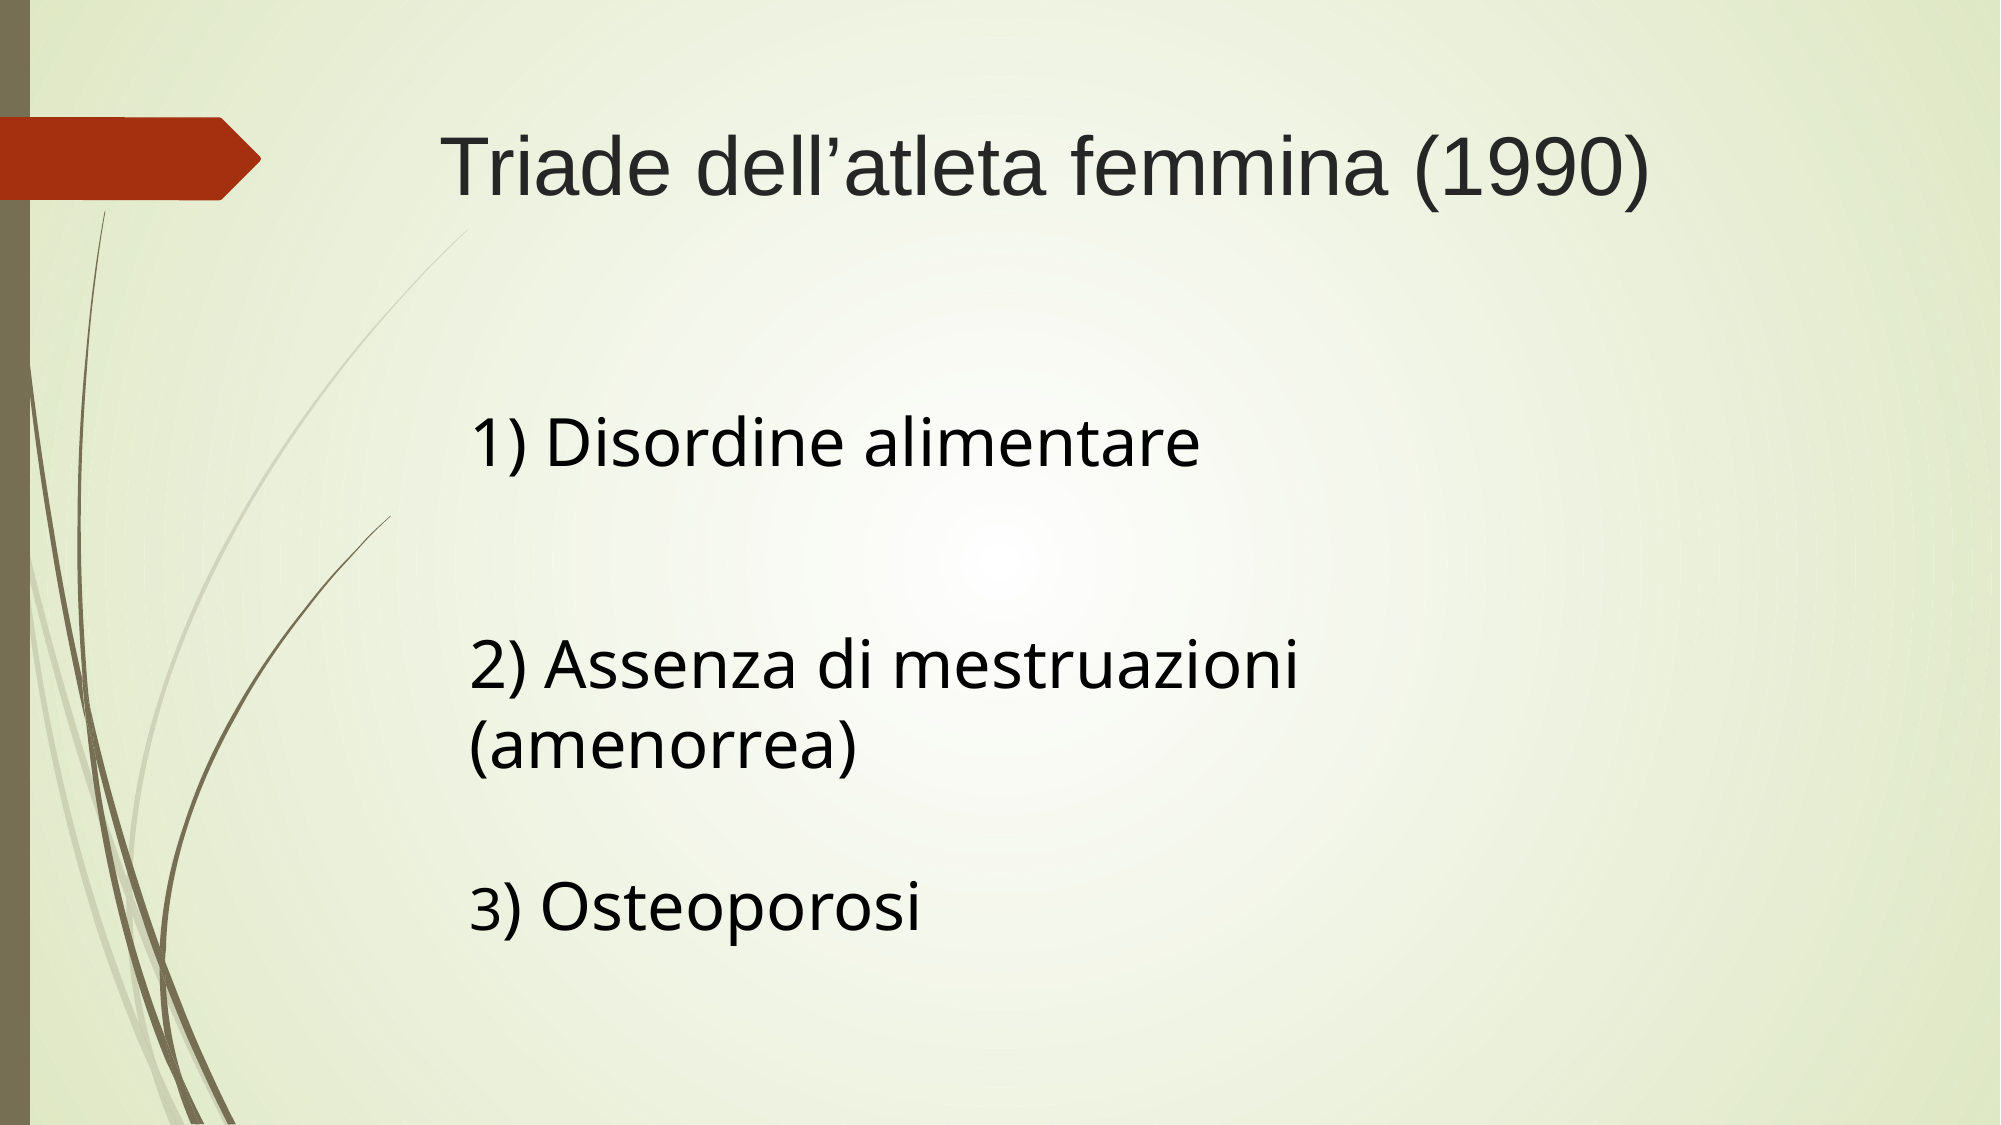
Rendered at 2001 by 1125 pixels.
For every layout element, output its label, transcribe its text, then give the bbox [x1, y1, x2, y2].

text_box 3) Osteoporosi [454, 856, 1666, 953]
text_box 1) Disordine alimentare [454, 392, 1439, 489]
text_box 2) Assenza di mestruazioni (amenorrea) [454, 614, 1698, 711]
title Triade dell’atleta femmina (1990) [424, 104, 1887, 316]
